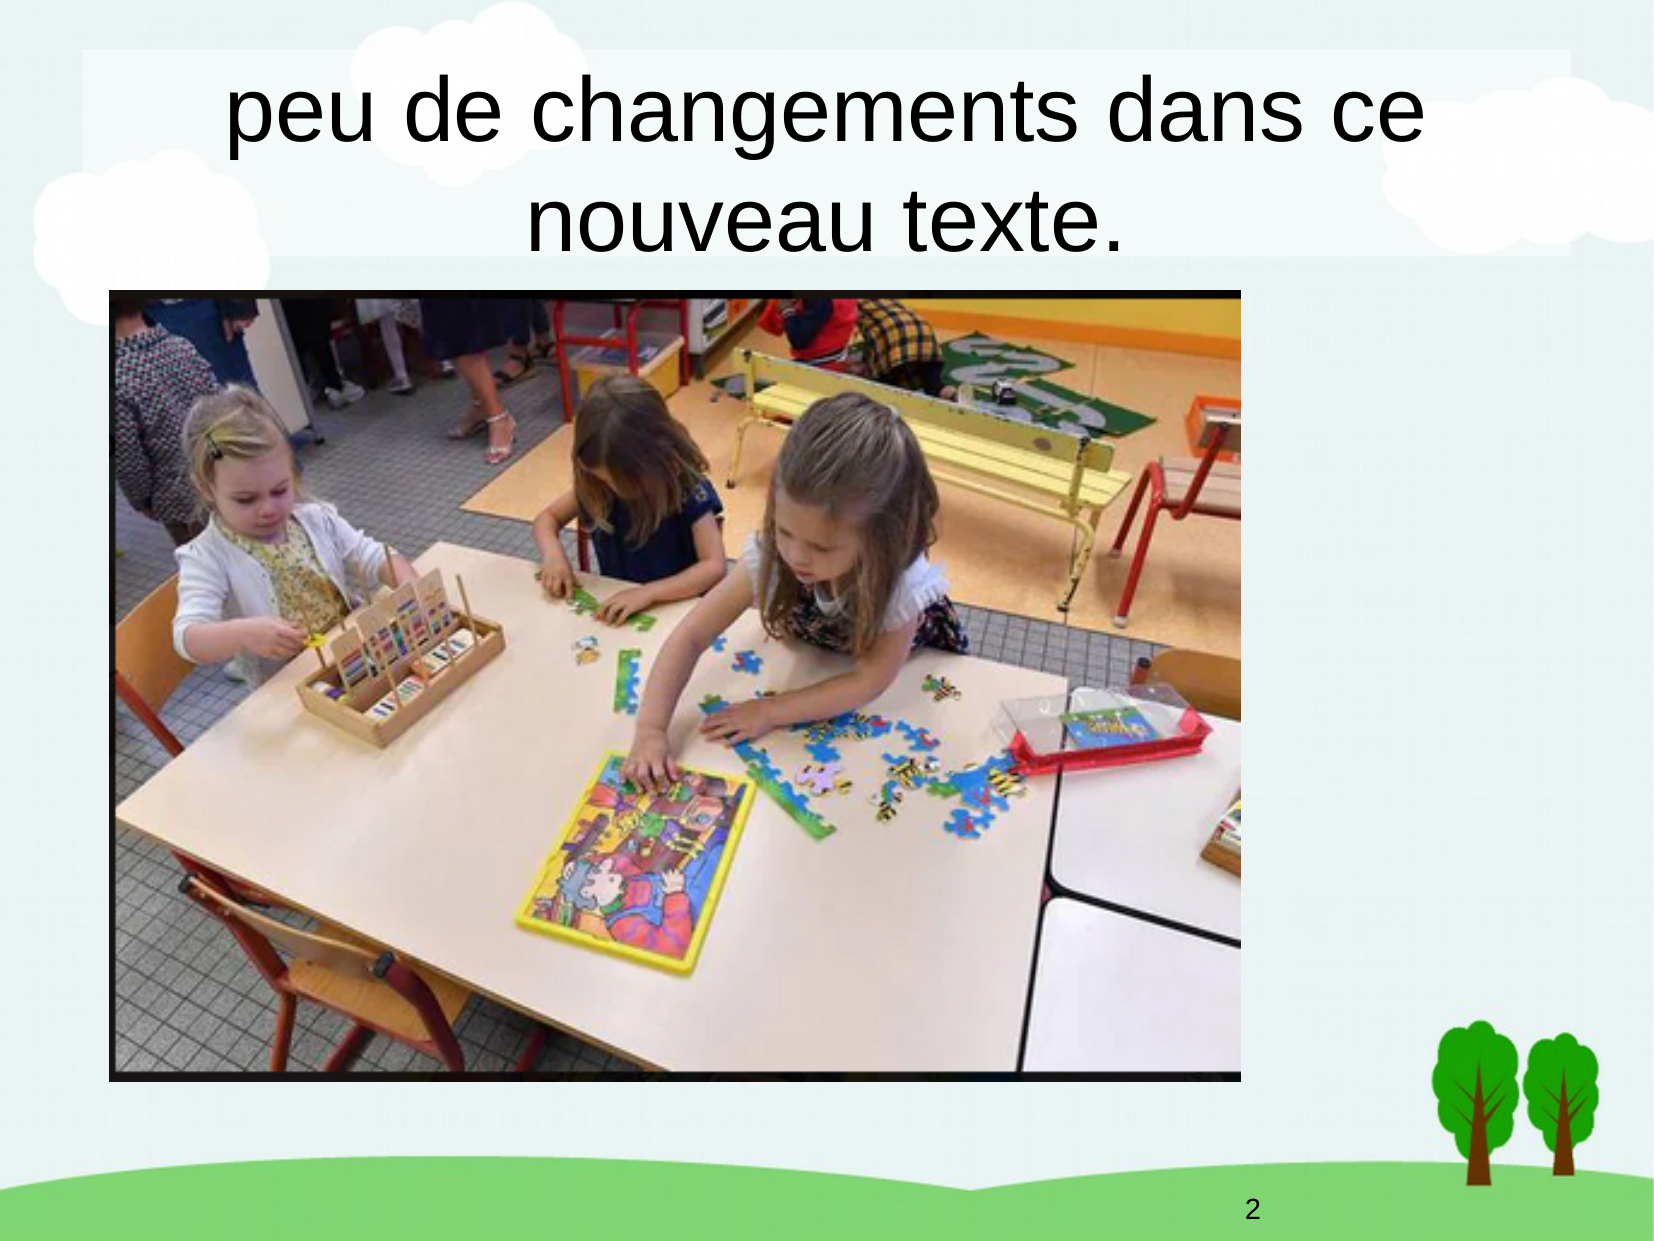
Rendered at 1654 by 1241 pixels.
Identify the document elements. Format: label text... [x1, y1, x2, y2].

picture [0, 0, 1654, 1241]
title peu de changements dans ce nouveau texte. [82, 49, 1571, 257]
text_box <numéro> [1244, 1190, 1630, 1241]
